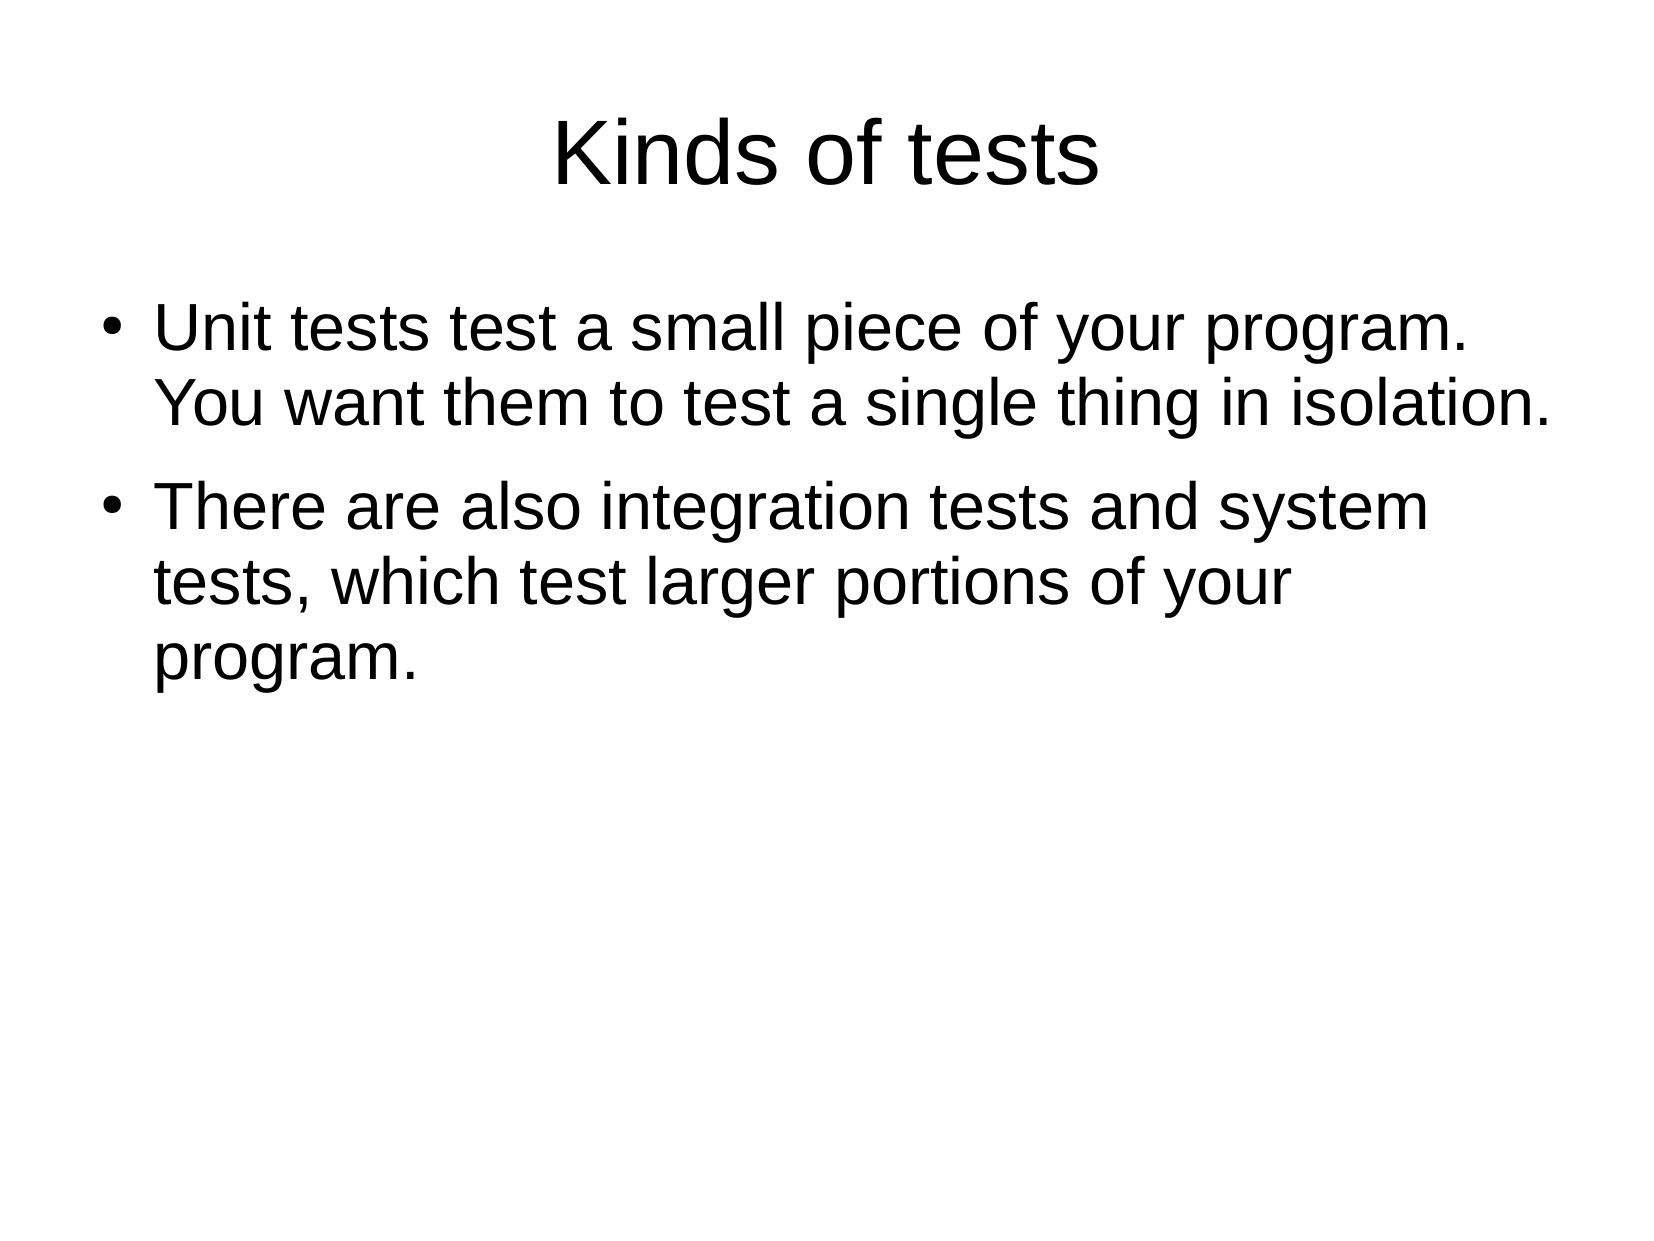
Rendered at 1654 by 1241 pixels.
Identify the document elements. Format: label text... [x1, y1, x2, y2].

list Unit tests test a small piece of your program. You want them to test a single thing in isolation. There are also integration tests and system tests, which test larger portions of your program. [82, 290, 1571, 1010]
title Kinds of tests [82, 49, 1571, 257]
